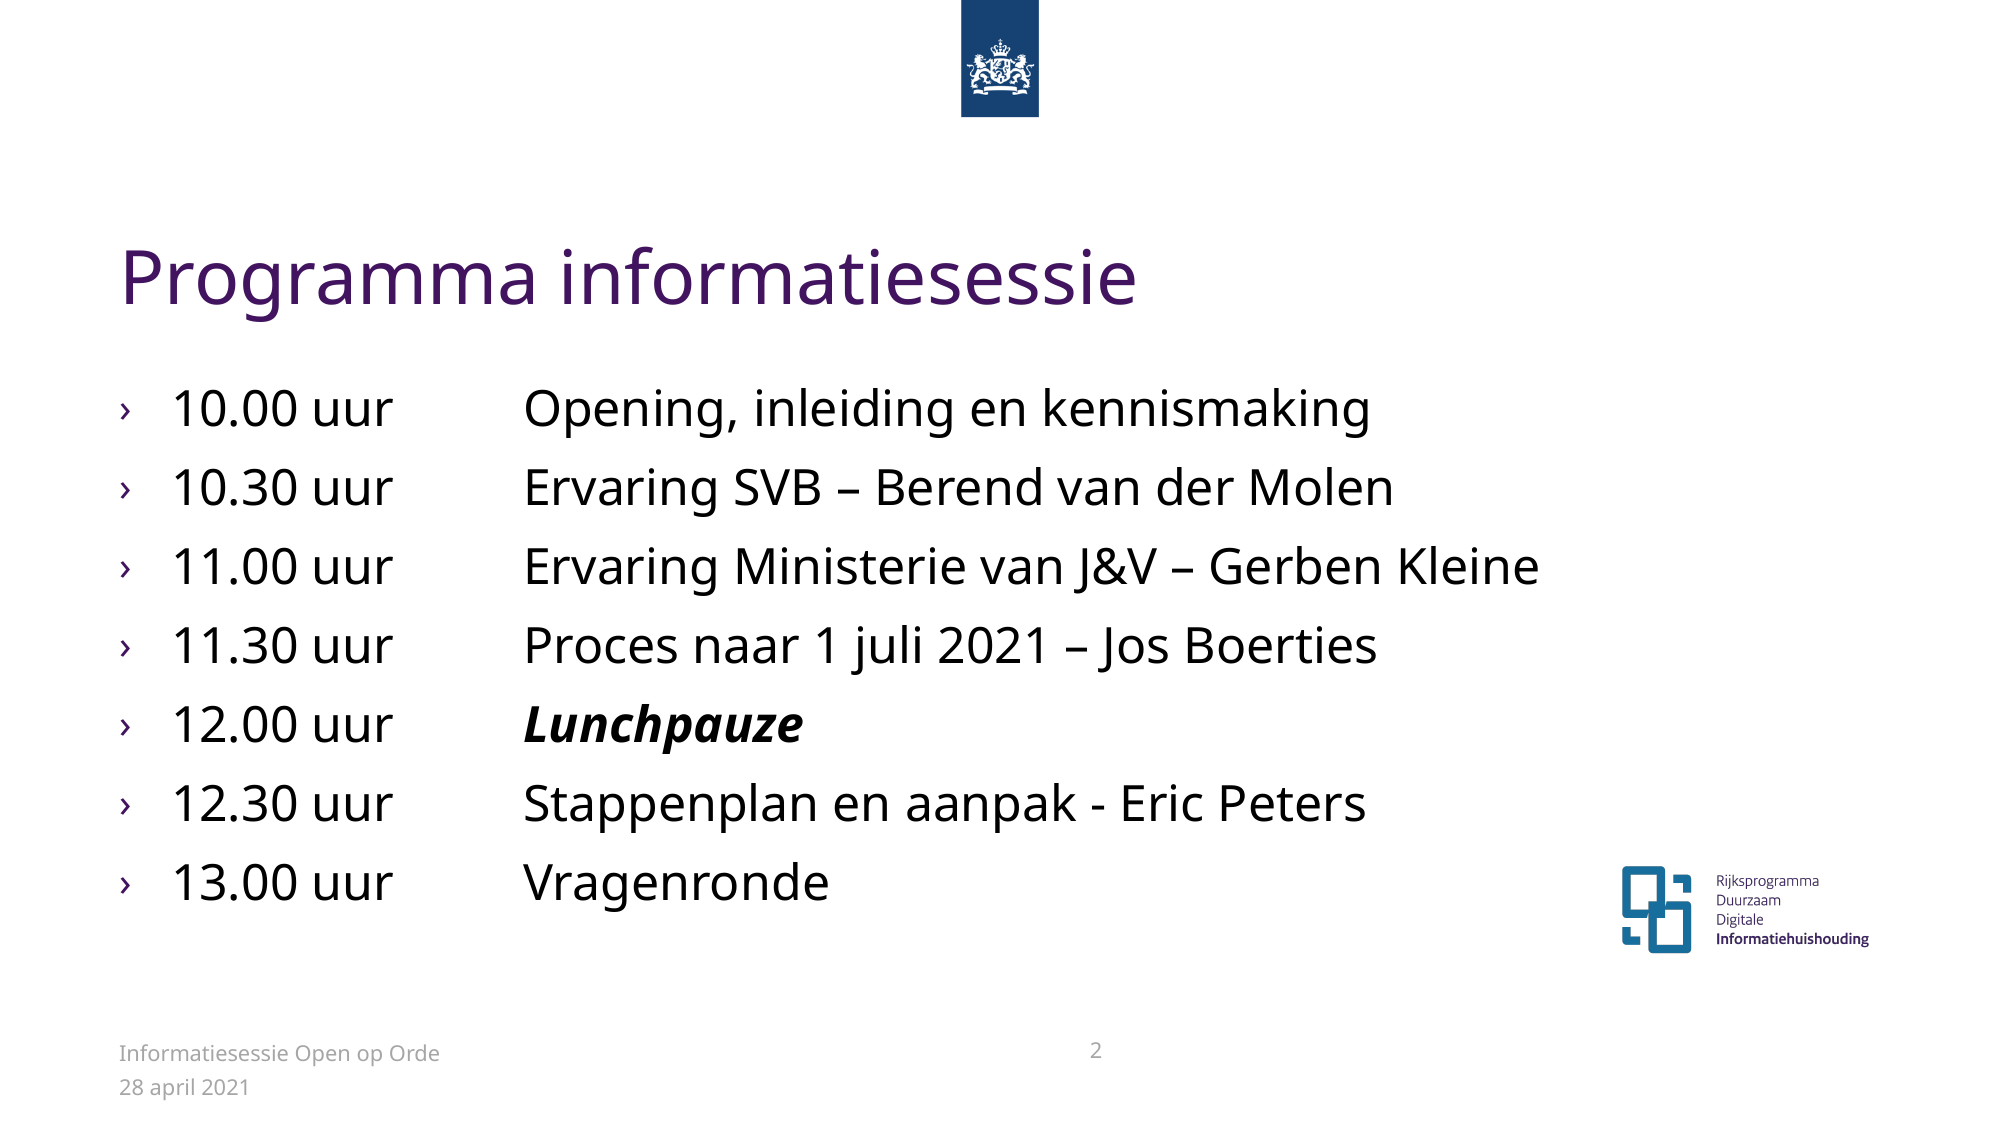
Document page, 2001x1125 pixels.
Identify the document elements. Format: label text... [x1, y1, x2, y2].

title Programma informatiesessie [104, 172, 1897, 329]
list 10.00 uur Opening, inleiding en kennismaking 10.30 uur Ervaring SVB – Berend van der Molen 11.00 uur Ervaring Ministerie van J&V – Gerben Kleine 11.30 uur Proces naar 1 juli 2021 – Jos Boerties 12.00 uur Lunchpauze 12.30 uur Stappenplan en aanpak - Eric Peters 13.00 uur Vragenronde [104, 375, 1897, 1021]
text_box 2 [1074, 1020, 1897, 1074]
text_box 28 april 2021 [104, 1074, 925, 1117]
text_box Informatiesessie Open op Orde [104, 1020, 925, 1074]
